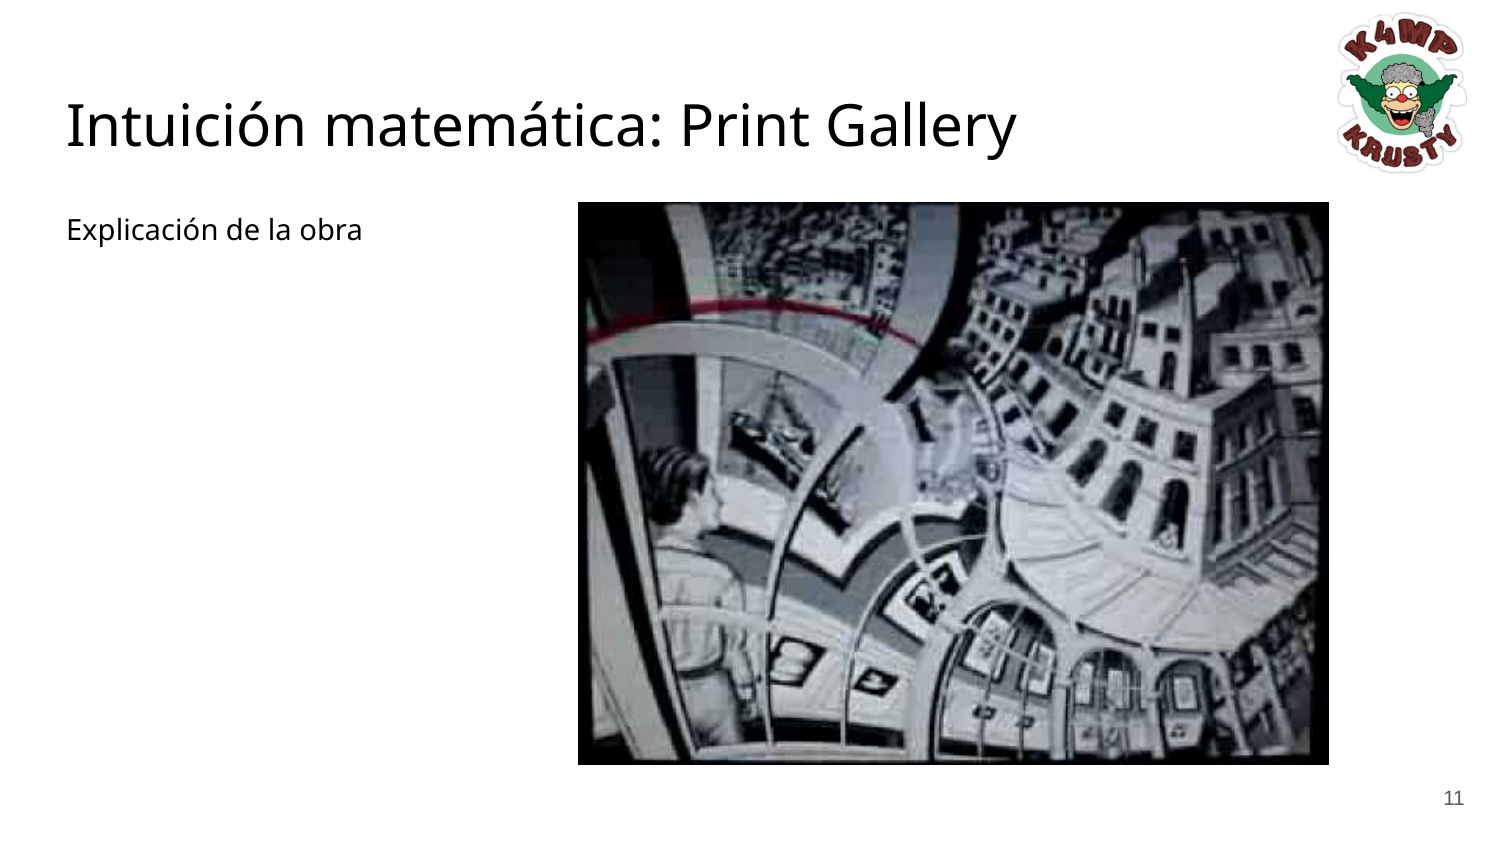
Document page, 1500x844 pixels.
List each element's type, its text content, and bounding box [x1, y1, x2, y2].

text_box Explicación de la obra [51, 196, 734, 277]
picture [578, 202, 1329, 765]
title Intuición matemática: Print Gallery [51, 72, 1449, 167]
picture [1316, 10, 1488, 175]
slide_number 1 [1389, 764, 1480, 830]
